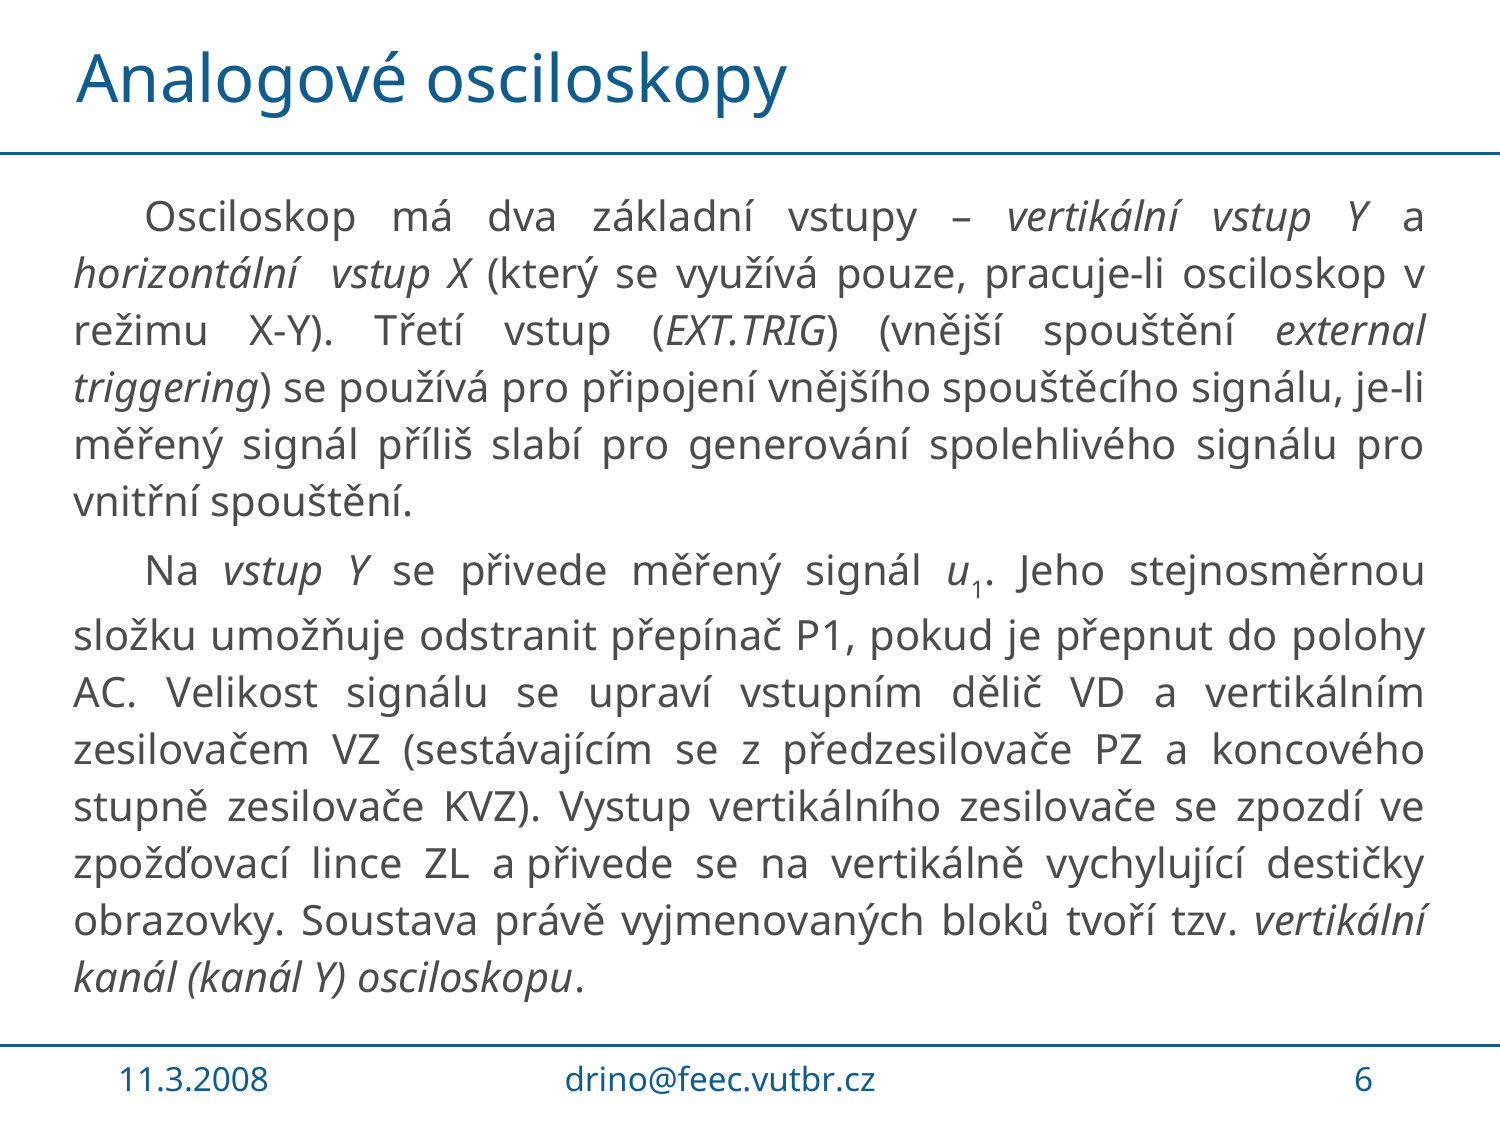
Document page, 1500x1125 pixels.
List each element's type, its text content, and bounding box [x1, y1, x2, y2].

text_box drino@feec.vutbr.cz [454, 1049, 987, 1125]
title Analogové osciloskopy [0, 0, 1500, 152]
text_box 10 [1075, 1049, 1388, 1125]
text_box 11.3.2008 [103, 1049, 432, 1125]
text_box Osciloskop má dva základní vstupy – vertikální vstup Y a horizontální vstup X (který se využívá pouze, pracuje-li osciloskop v režimu X-Y). Třetí vstup (EXT.TRIG) (vnější spouštění external triggering) se používá pro připojení vnějšího spouštěcího signálu, je-li měřený signál příliš slabí pro generování spolehlivého signálu pro vnitřní spouštění. Na vstup Y se přivede měřený signál u1. Jeho stejnosměrnou složku umožňuje odstranit přepínač P1, pokud je přepnut do polohy AC. Velikost signálu se upraví vstupním dělič VD a vertikálním zesilovačem VZ (sestávajícím se z předzesilovače PZ a koncového stupně zesilovače KVZ). Vystup vertikálního zesilovače se zpozdí ve zpožďovací lince ZL a přivede se na vertikálně vychylující destičky obrazovky. Soustava právě vyjmenovaných bloků tvoří tzv. vertikální kanál (kanál Y) osciloskopu. [59, 178, 1442, 1013]
